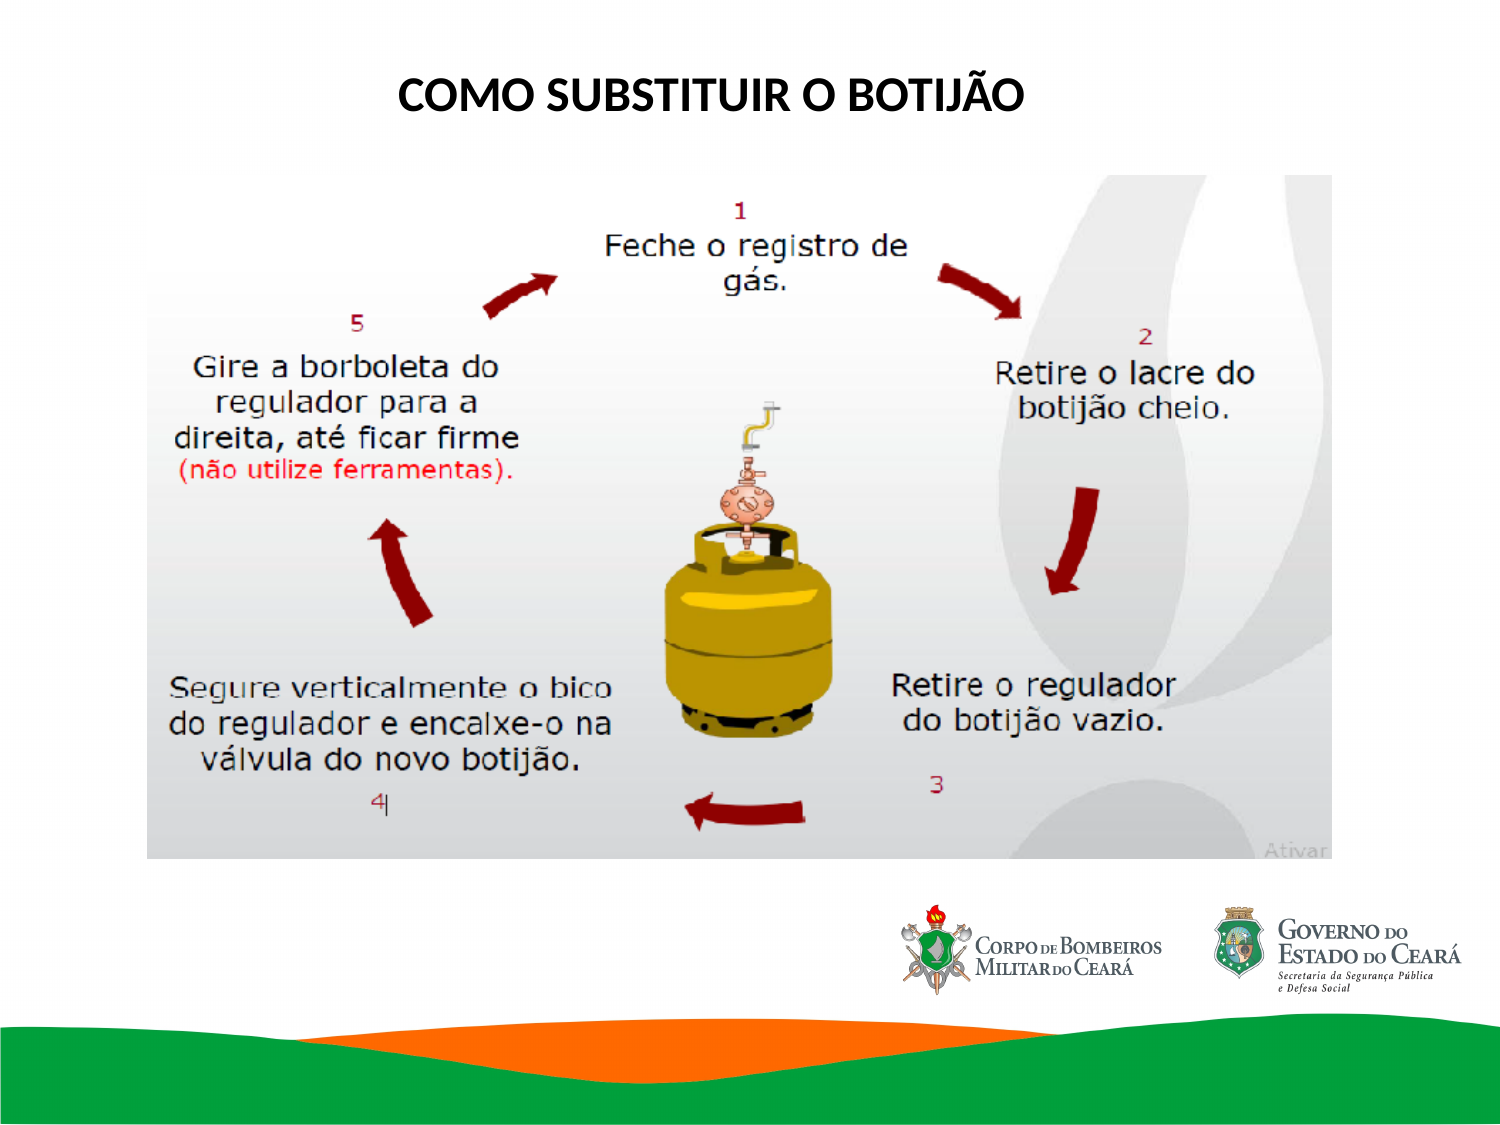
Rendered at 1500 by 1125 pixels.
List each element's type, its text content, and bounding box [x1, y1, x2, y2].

text_box COMO SUBSTITUIR O BOTIJÃO [383, 54, 1052, 130]
picture [0, 0, 1500, 1125]
